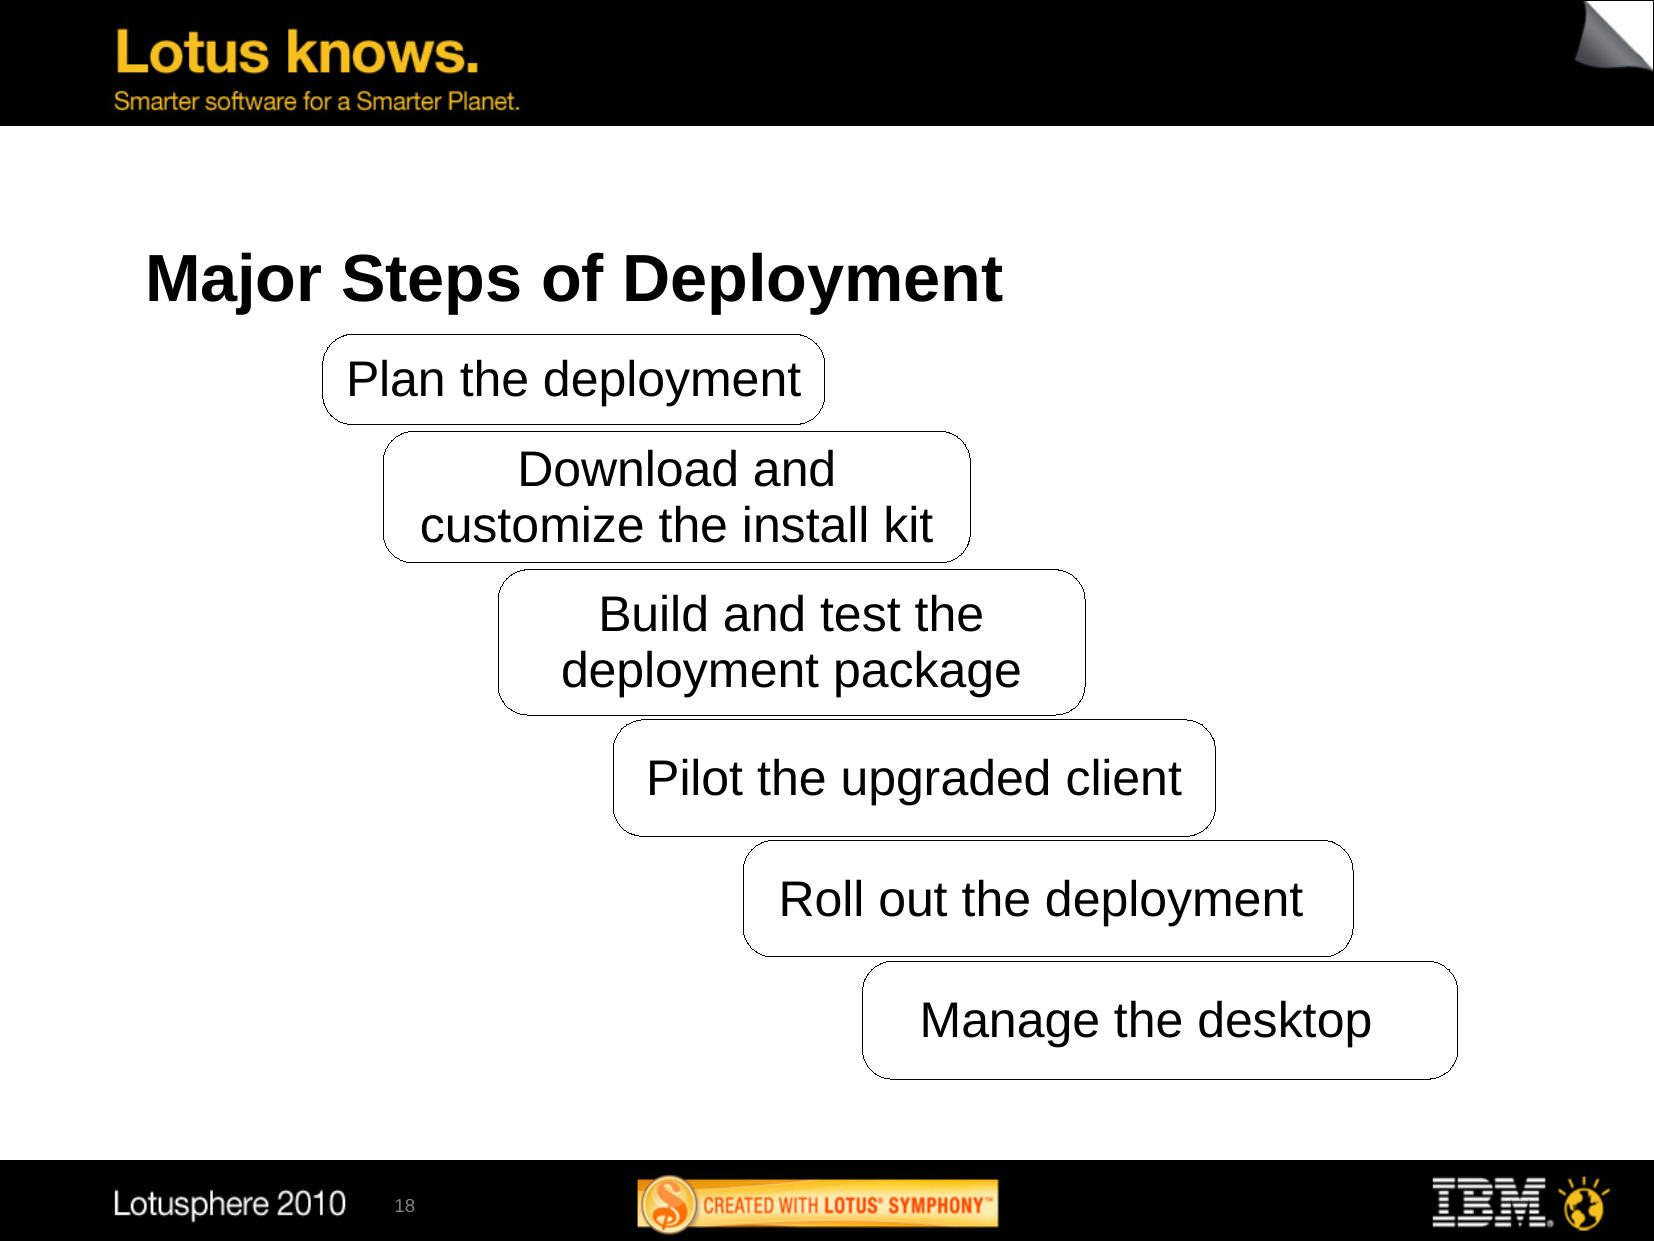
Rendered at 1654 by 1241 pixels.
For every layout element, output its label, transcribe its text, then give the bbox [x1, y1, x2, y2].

title Major Steps of Deployment [145, 144, 1513, 316]
picture [1, 1161, 1653, 1241]
text_box Download and customize the install kit [383, 431, 971, 563]
text_box Build and test the deployment package [498, 569, 1086, 716]
picture [1, 1, 1653, 125]
text_box Roll out the deployment [743, 840, 1354, 957]
text_box Manage the desktop [862, 961, 1458, 1080]
text_box Pilot the upgraded client [613, 719, 1216, 837]
text_box Plan the deployment [322, 334, 825, 425]
